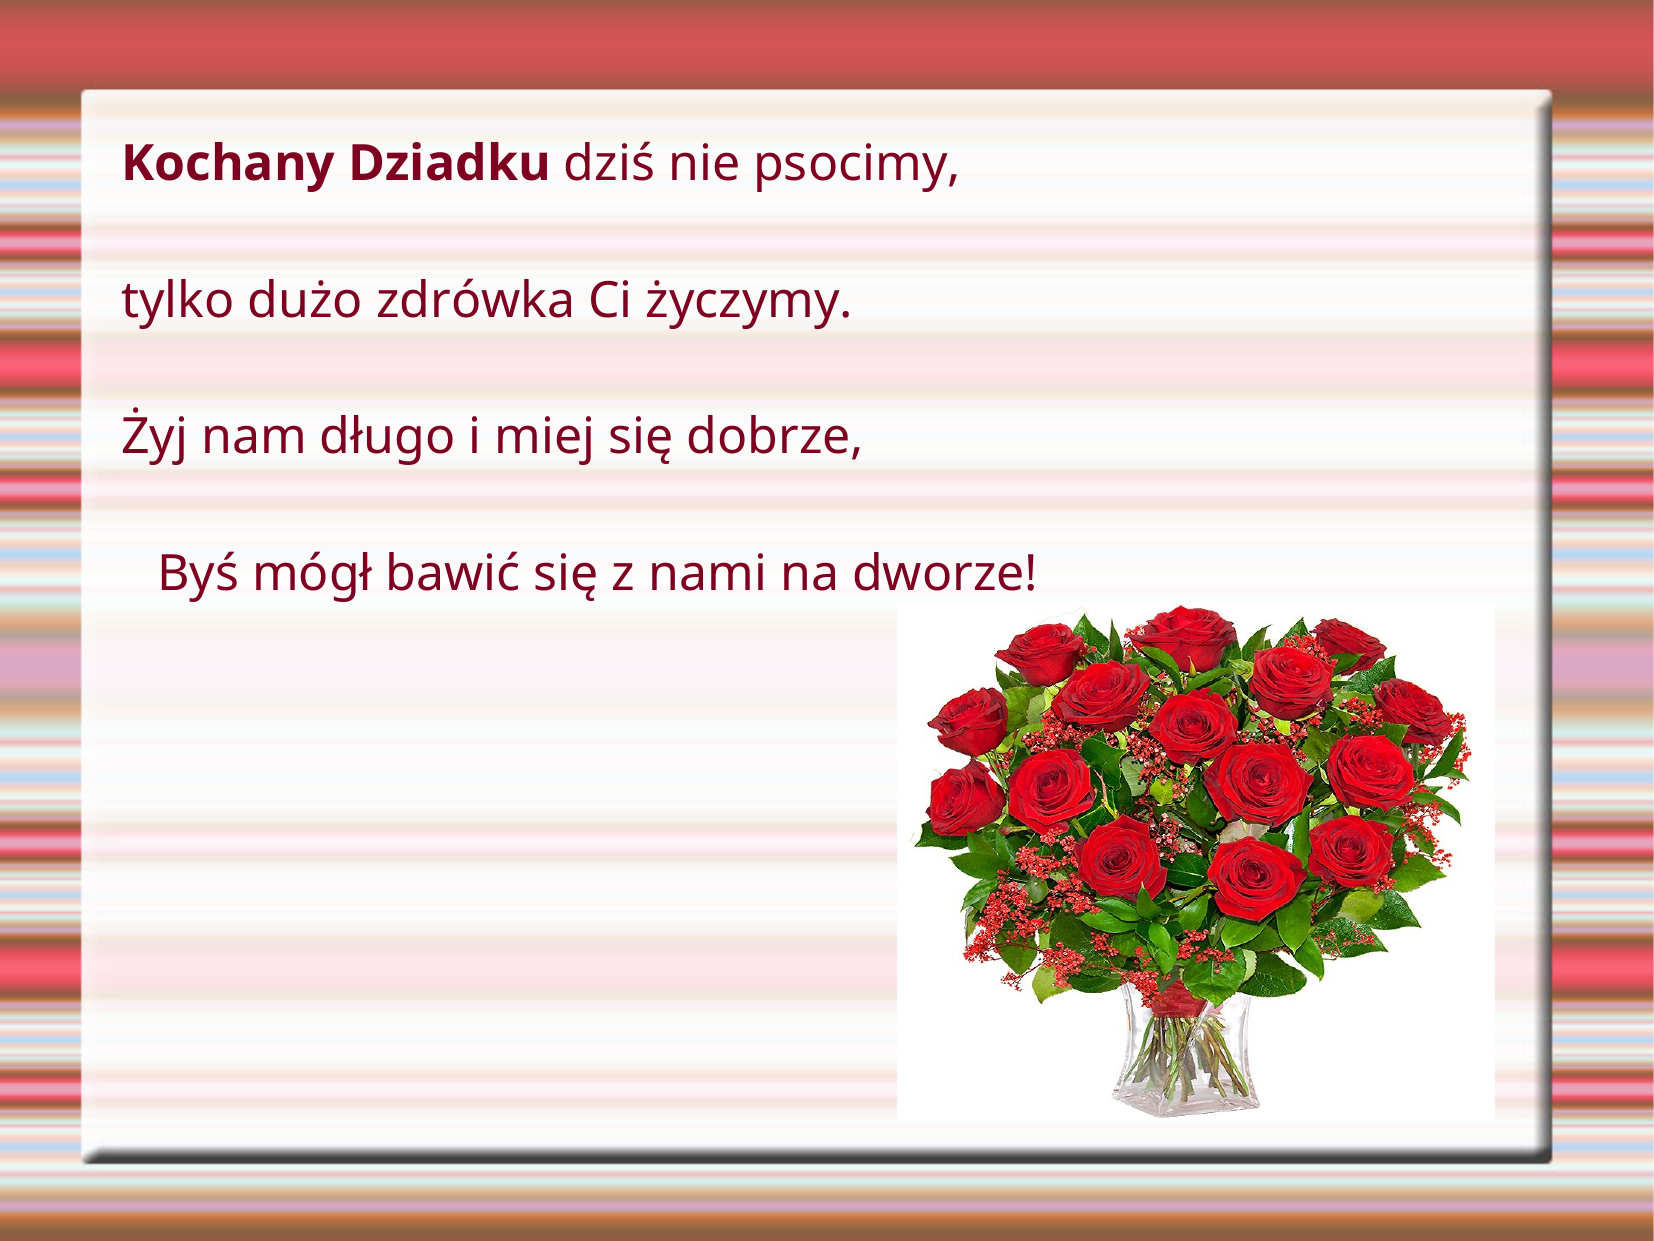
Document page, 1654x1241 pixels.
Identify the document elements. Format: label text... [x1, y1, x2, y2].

text_box Kochany Dziadku dziś nie psocimy, tylko dużo zdrówka Ci życzymy. Żyj nam długo i miej się dobrze, Byś mógł bawić się z nami na dworze! [121, 106, 1075, 899]
picture [0, 0, 1654, 1241]
